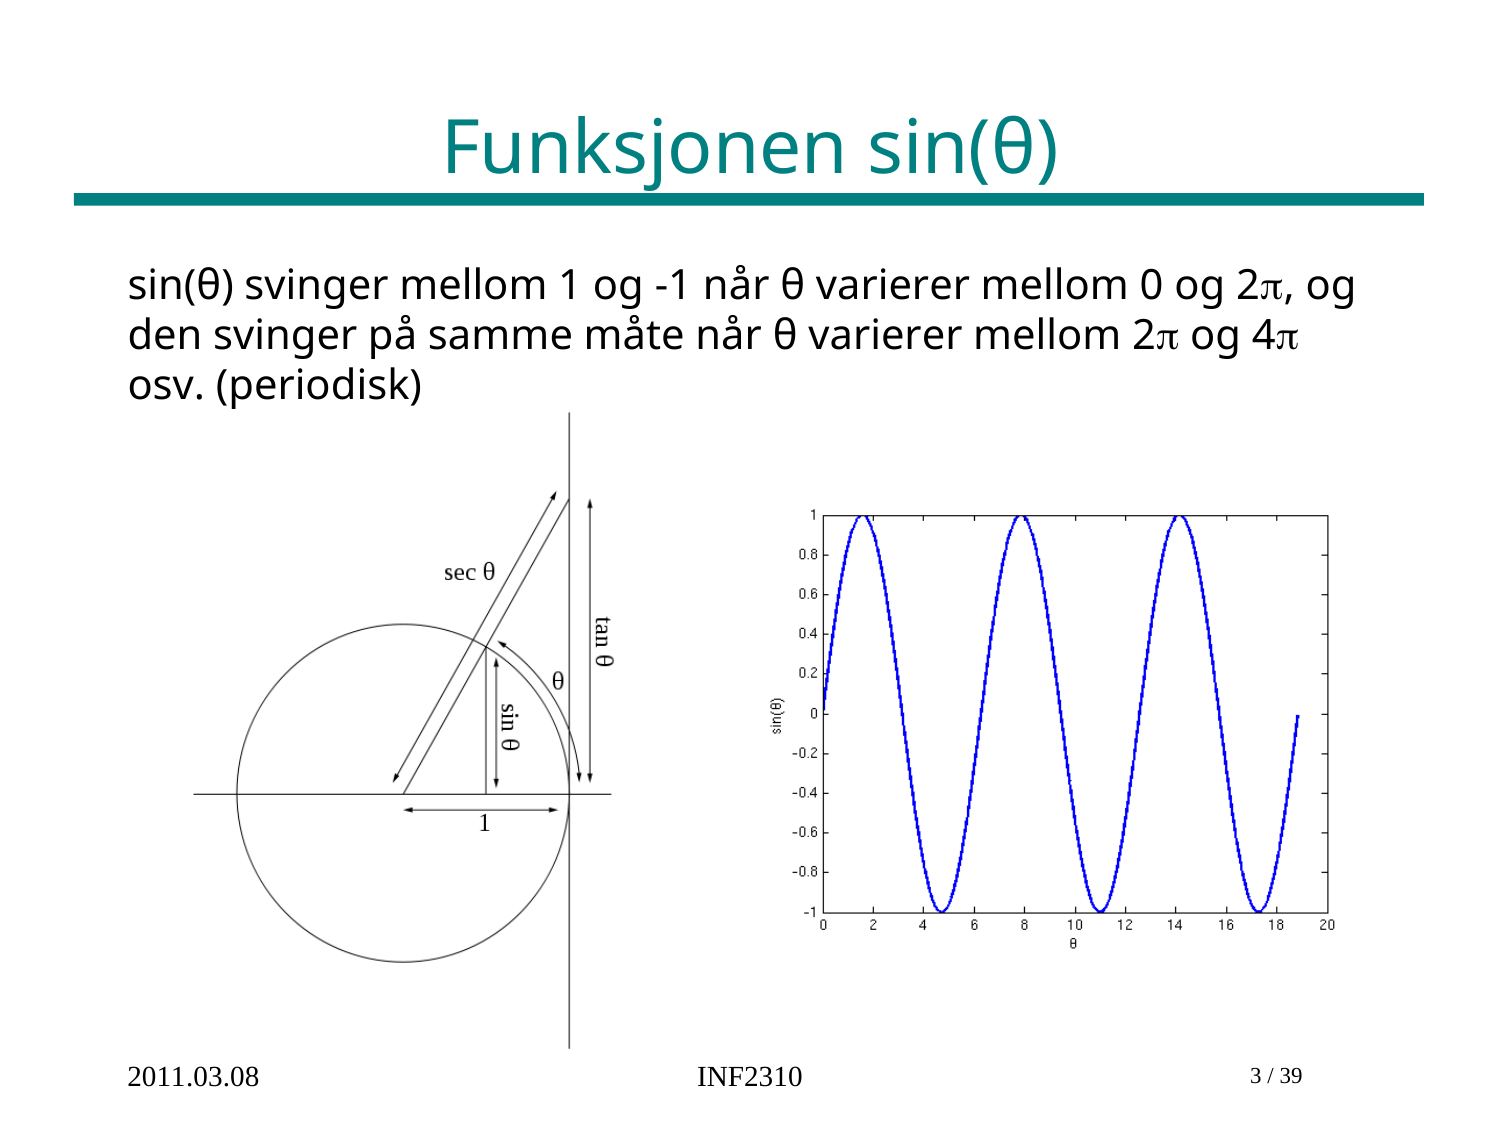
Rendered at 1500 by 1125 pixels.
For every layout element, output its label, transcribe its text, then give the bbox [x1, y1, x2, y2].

picture [193, 412, 622, 1049]
text_box INF2310 [512, 1049, 988, 1101]
title Funksjonen sin(θ) [112, 62, 1388, 226]
list sin(θ) svinger mellom 1 og -1 når θ varierer mellom 0 og 2, og den svinger på samme måte når θ varierer mellom 2 og 4 osv. (periodisk) [112, 249, 1388, 416]
picture [738, 478, 1389, 966]
